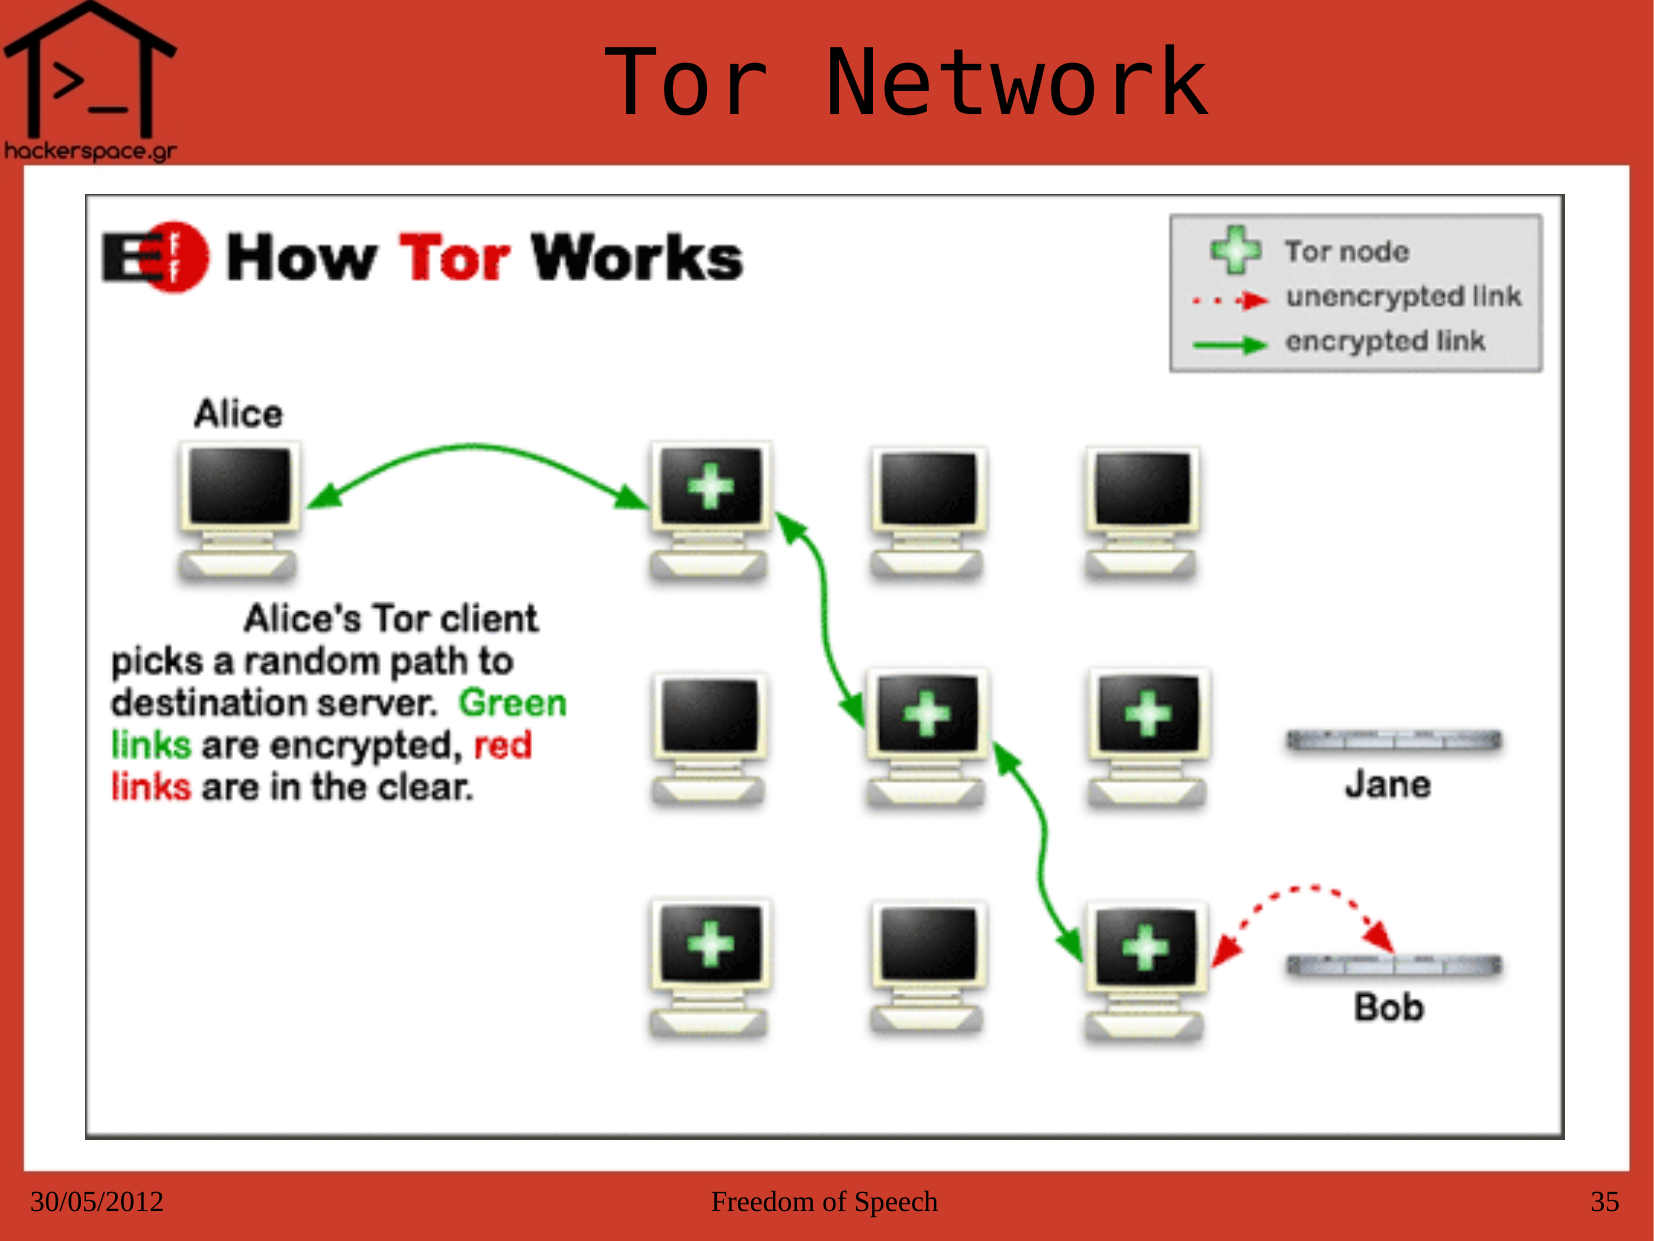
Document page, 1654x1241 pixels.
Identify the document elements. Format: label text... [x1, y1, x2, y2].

picture [0, 0, 1654, 1241]
title Tor Network [195, 15, 1621, 151]
